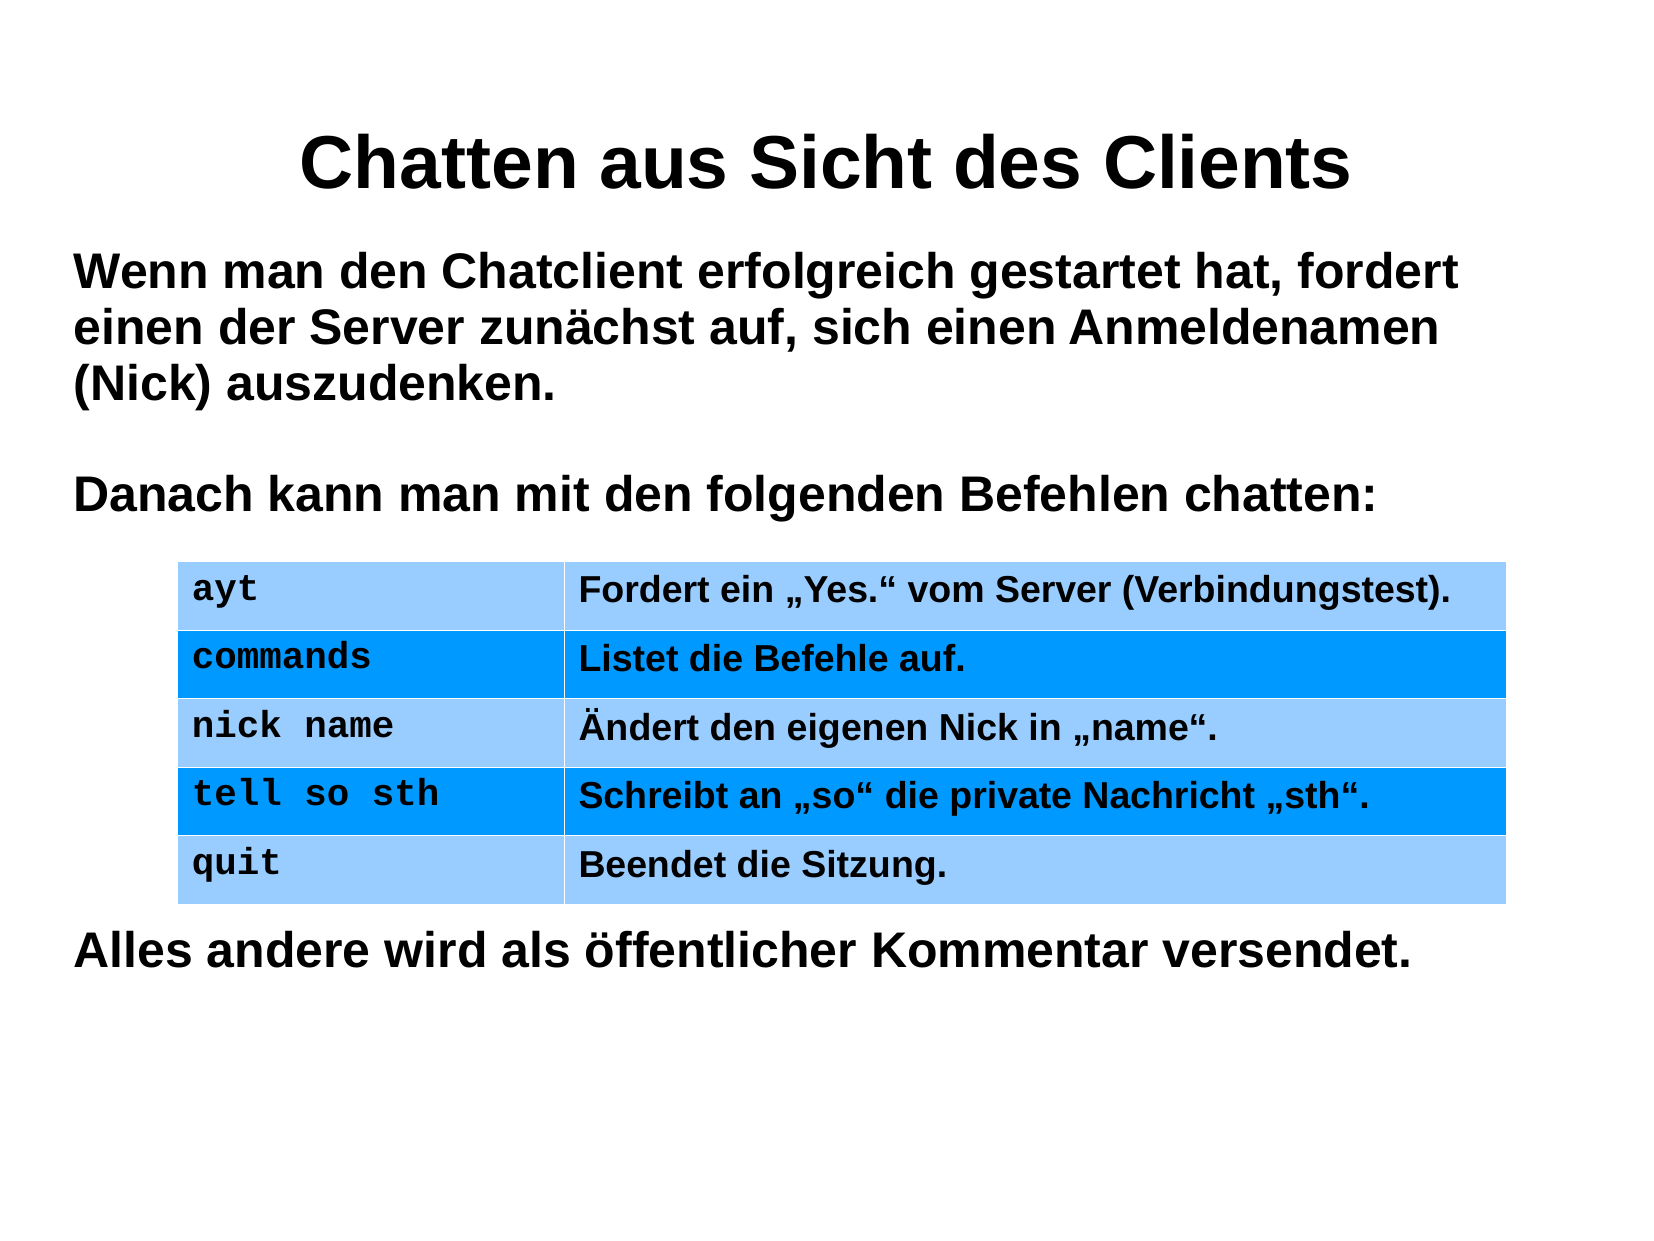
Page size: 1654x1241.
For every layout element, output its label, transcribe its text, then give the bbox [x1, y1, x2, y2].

table_cell Beendet die Sitzung. [565, 836, 1506, 904]
text_box Alles andere wird als öffentlicher Kommentar versendet. [59, 915, 1595, 988]
table_cell Ändert den eigenen Nick in „name“. [565, 699, 1506, 767]
table_cell commands [178, 631, 564, 698]
table_cell Schreibt an „so“ die private Nachricht „sth“. [565, 768, 1506, 835]
text_box Wenn man den Chatclient erfolgreich gestartet hat, fordert einen der Server zunächst auf, sich einen Anmeldenamen (Nick) auszudenken. Danach kann man mit den folgenden Befehlen chatten: [59, 236, 1595, 536]
title Chatten aus Sicht des Clients [88, 78, 1565, 236]
table_cell quit [178, 836, 564, 904]
table_cell tell so sth [178, 768, 564, 835]
table_cell nick name [178, 699, 564, 767]
table_header Fordert ein „Yes.“ vom Server (Verbindungstest). [565, 562, 1506, 630]
table_header ayt [178, 562, 564, 630]
table_cell Listet die Befehle auf. [565, 631, 1506, 698]
